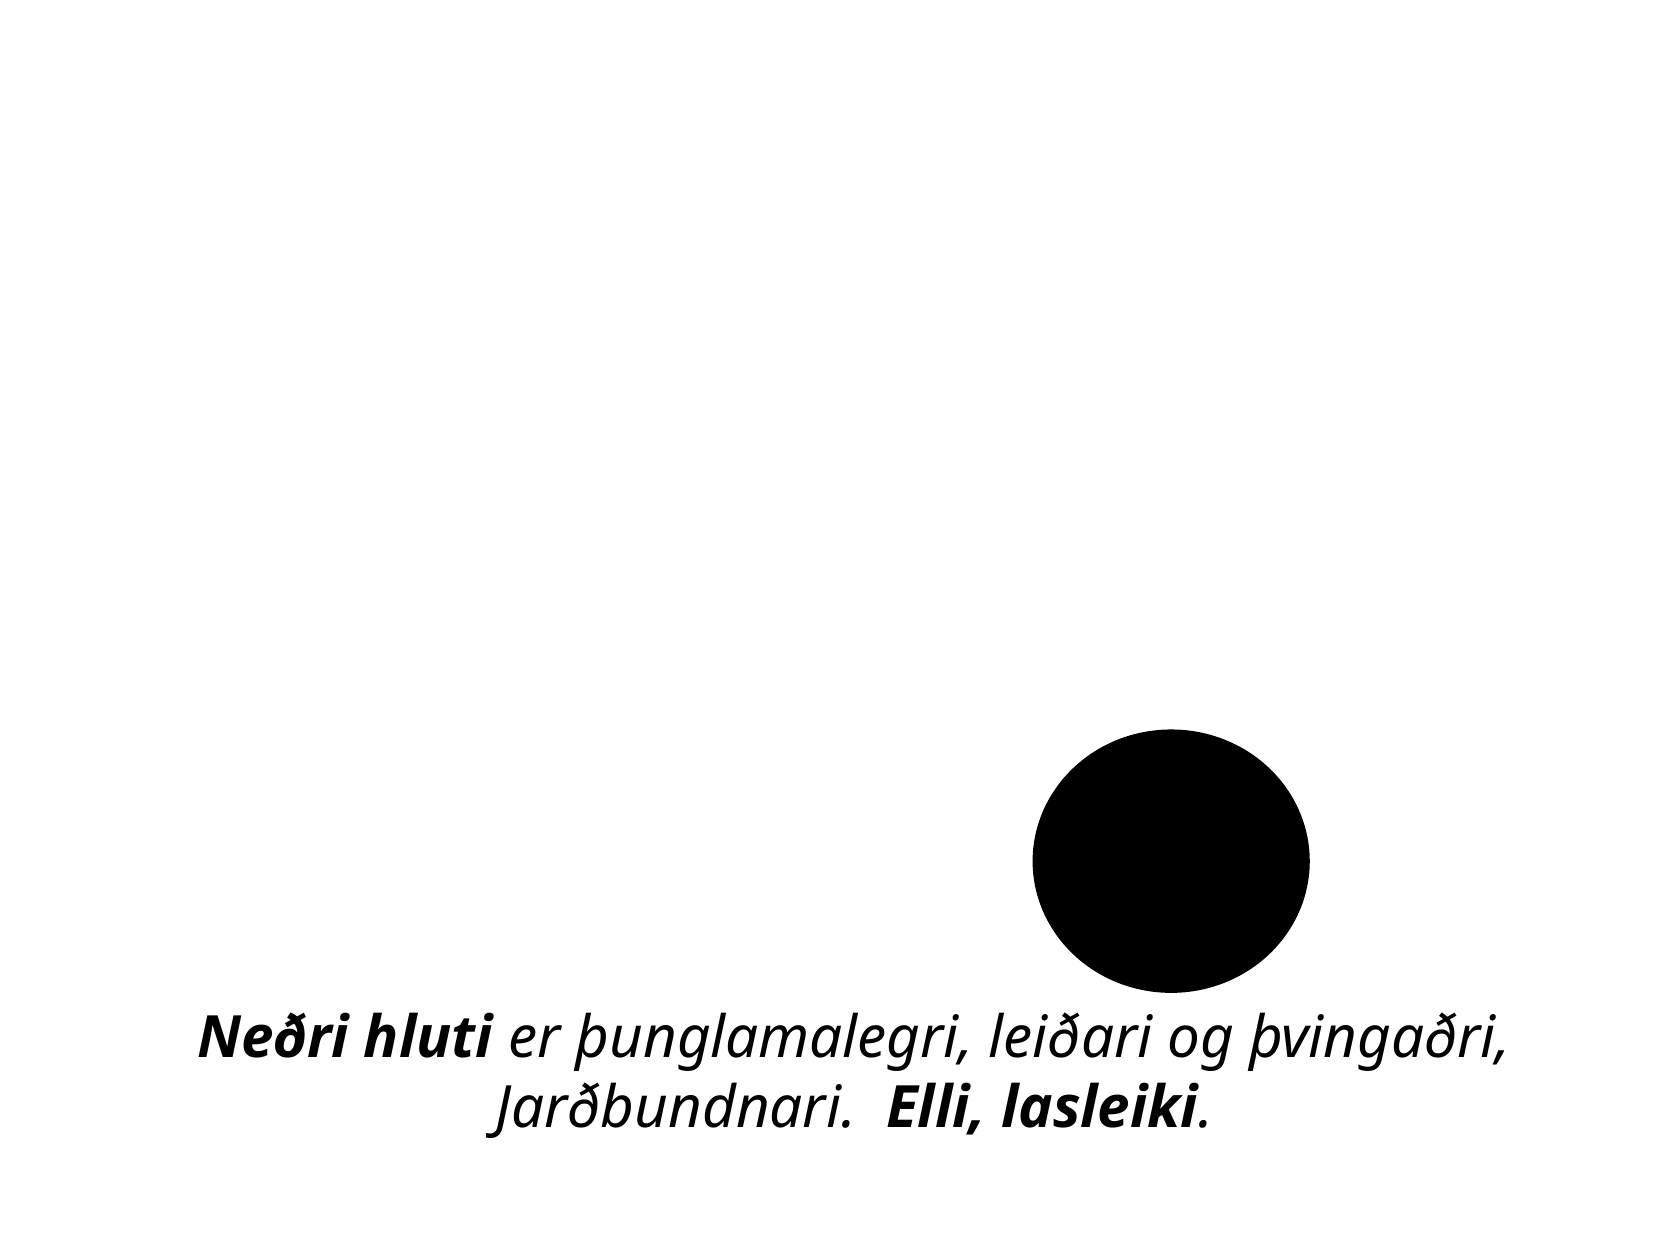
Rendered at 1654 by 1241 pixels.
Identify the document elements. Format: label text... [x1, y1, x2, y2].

text_box Neðri hluti er þunglamalegri, leiðari og þvingaðri, Jarðbundnari. Elli, lasleiki. [96, 991, 1613, 1218]
text_box [1033, 730, 1310, 991]
